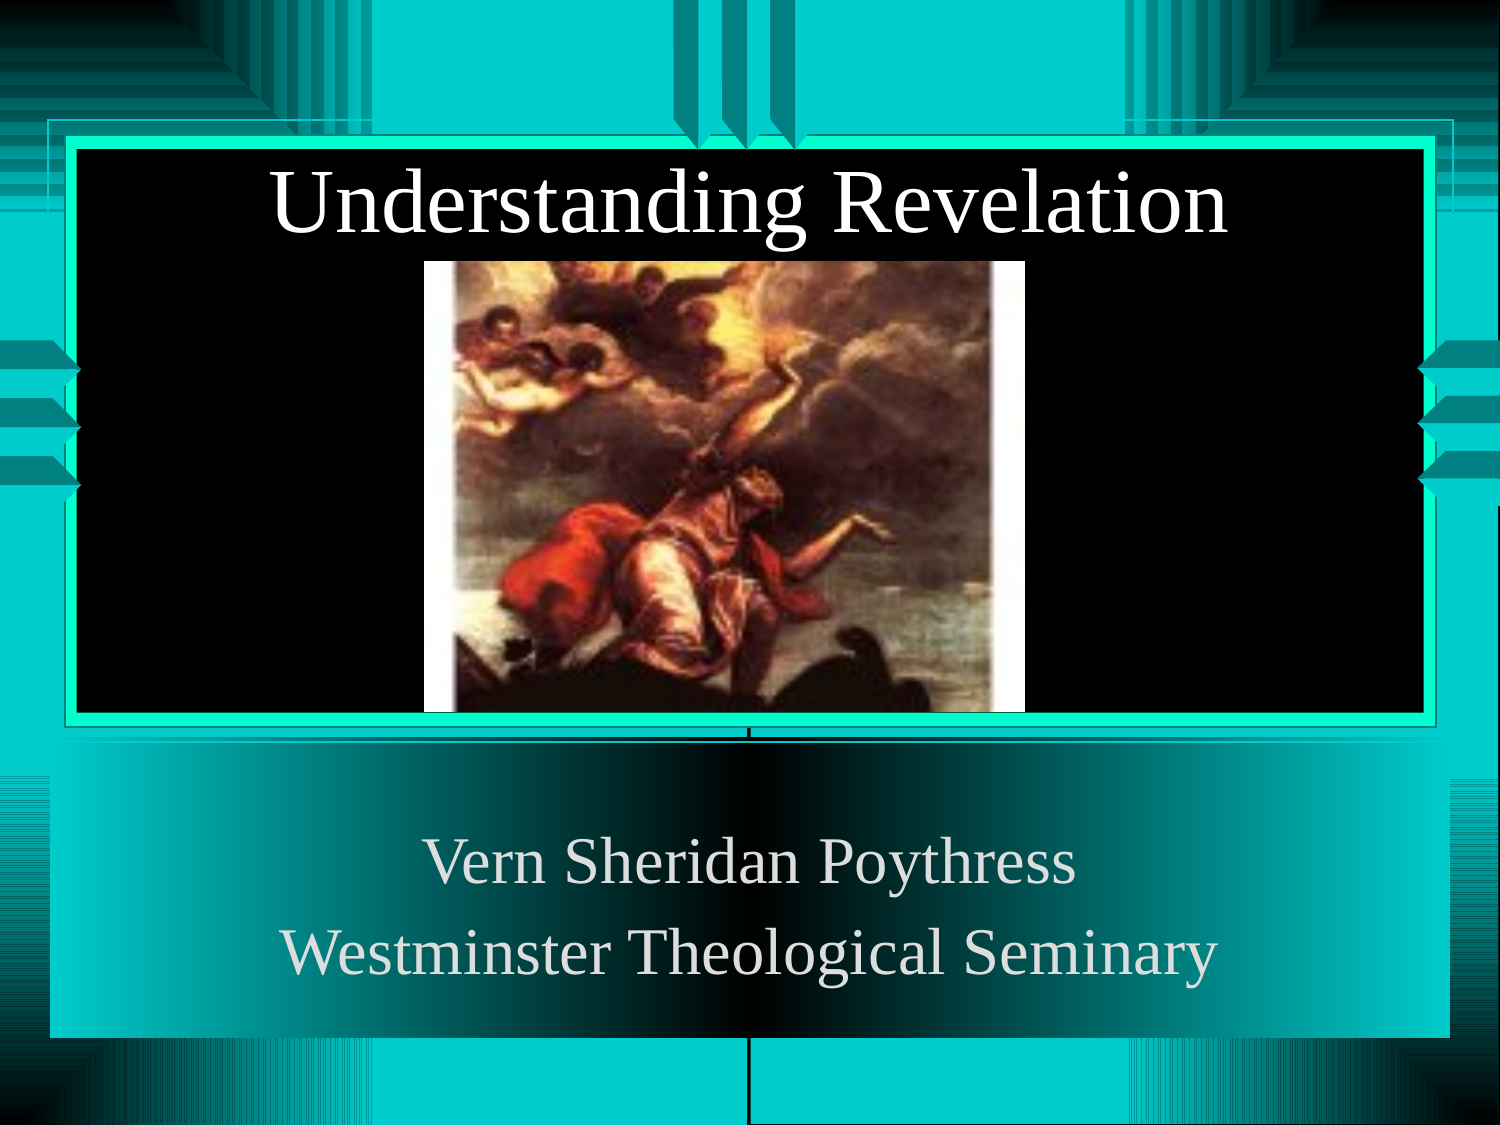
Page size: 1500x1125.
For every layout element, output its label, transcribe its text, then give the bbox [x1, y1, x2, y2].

title Understanding Revelation [112, 107, 1388, 295]
subtitle Vern Sheridan Poythress Westminster Theological Seminary [225, 762, 1276, 1051]
picture [424, 261, 1025, 712]
